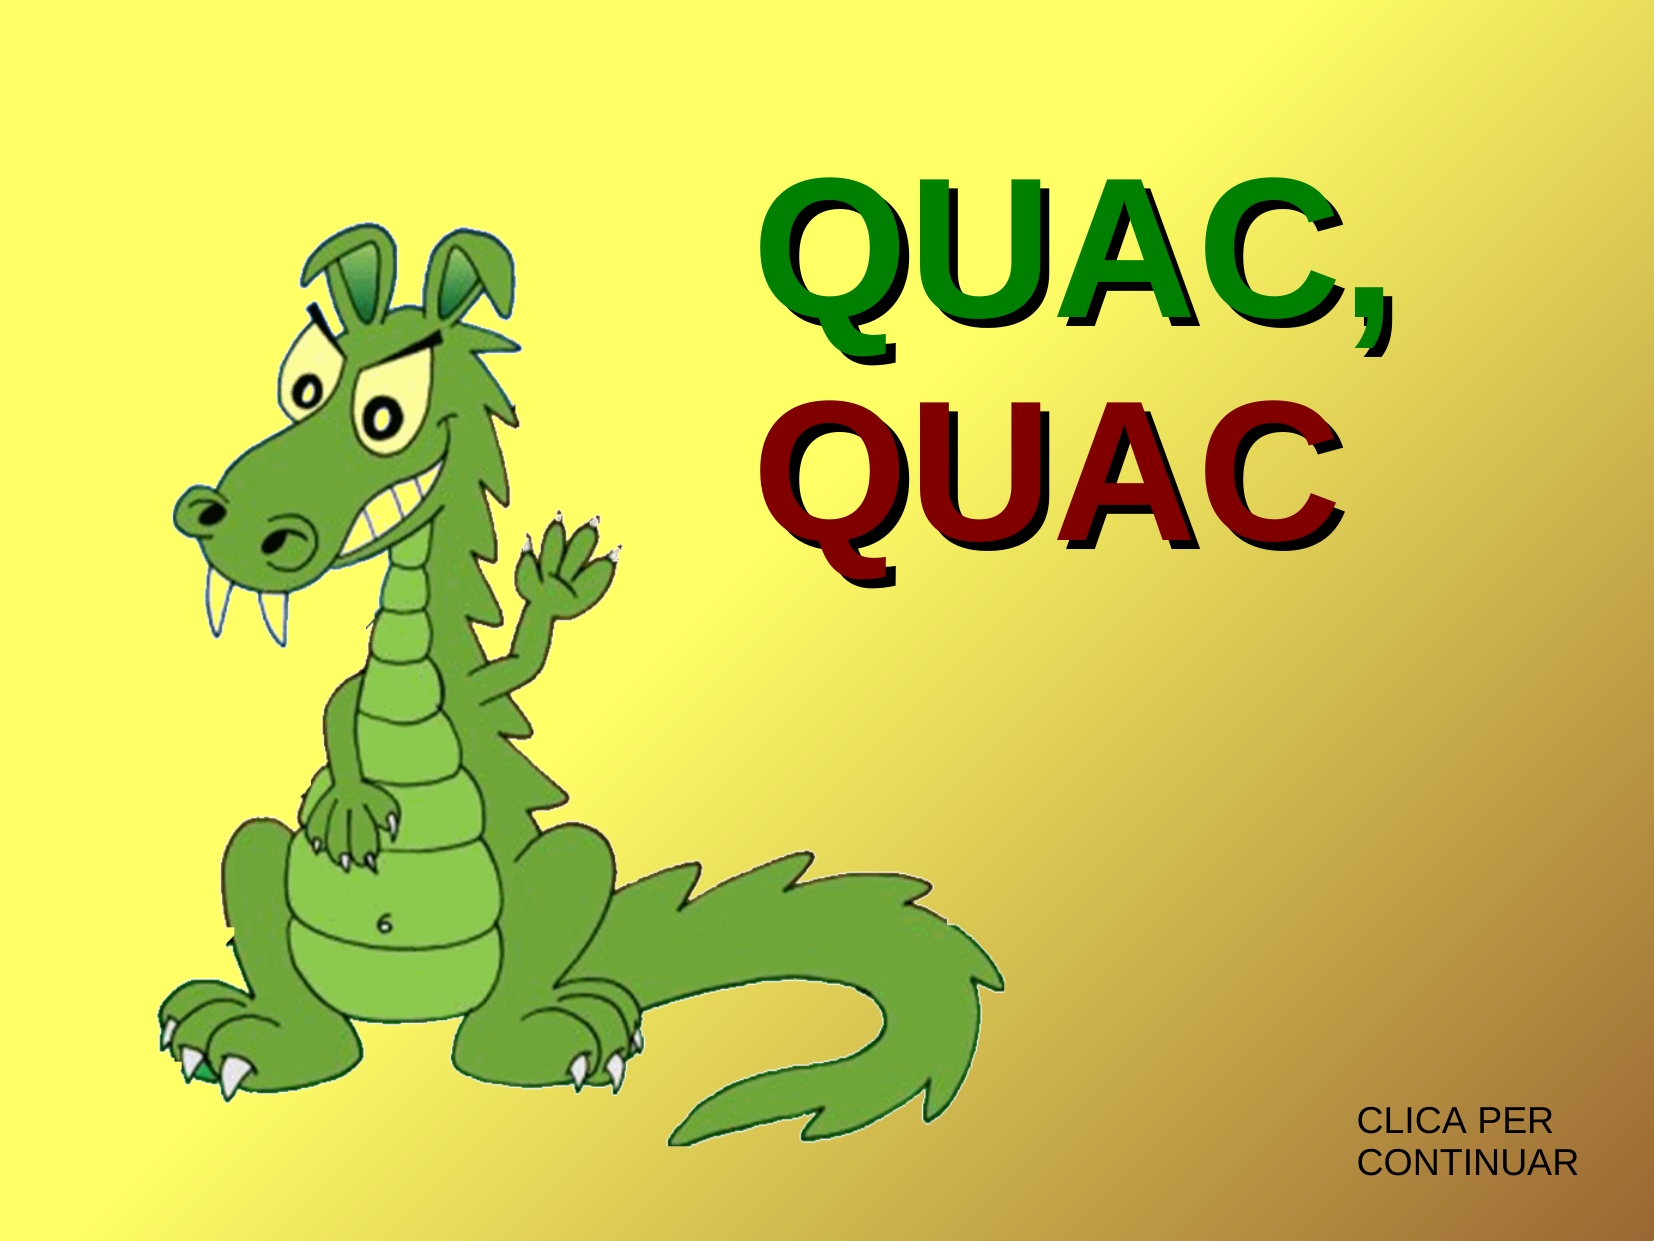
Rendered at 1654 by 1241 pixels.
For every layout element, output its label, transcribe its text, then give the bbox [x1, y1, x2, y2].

text_box CLICA PER CONTINUAR [1341, 1092, 1595, 1192]
text_box QUAC, QUAC [738, 128, 1506, 591]
picture [118, 177, 1019, 1165]
